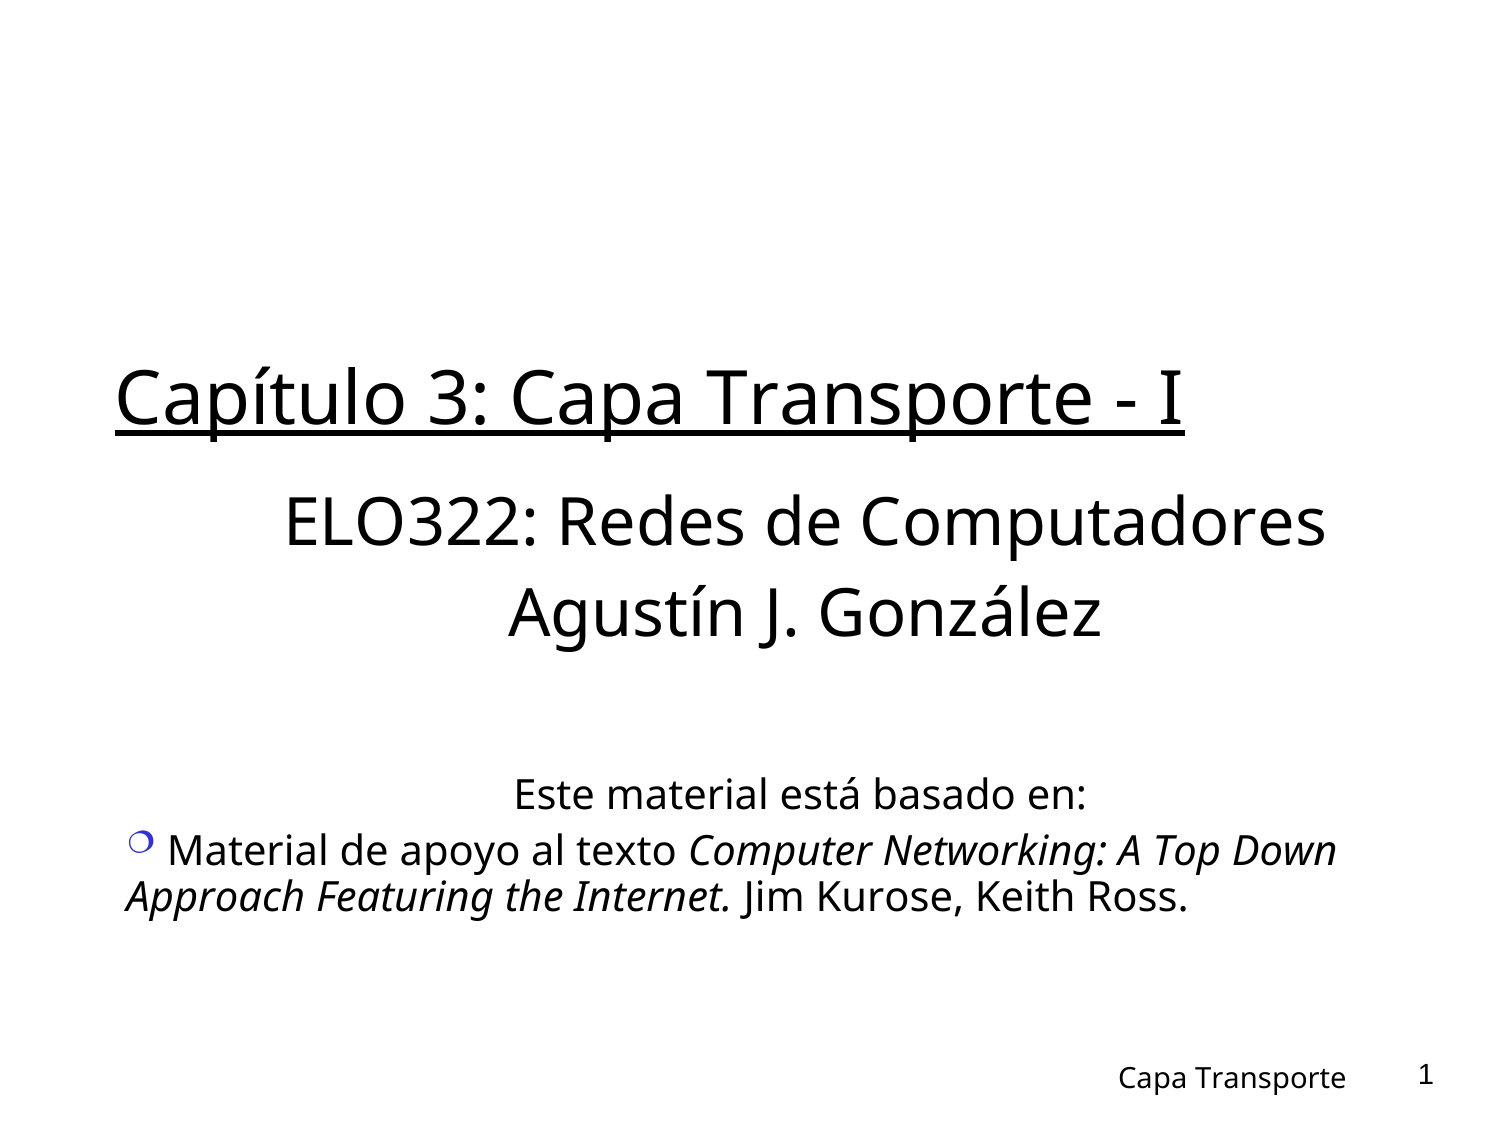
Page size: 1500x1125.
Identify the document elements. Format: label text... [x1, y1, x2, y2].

title Capítulo 3: Capa Transporte - I [99, 274, 1375, 479]
subtitle ELO322: Redes de Computadores Agustín J. González Este material está basado en: Material de apoyo al texto Computer Networking: A Top Down Approach Featuring the Internet. Jim Kurose, Keith Ross. [36, 479, 1500, 1038]
